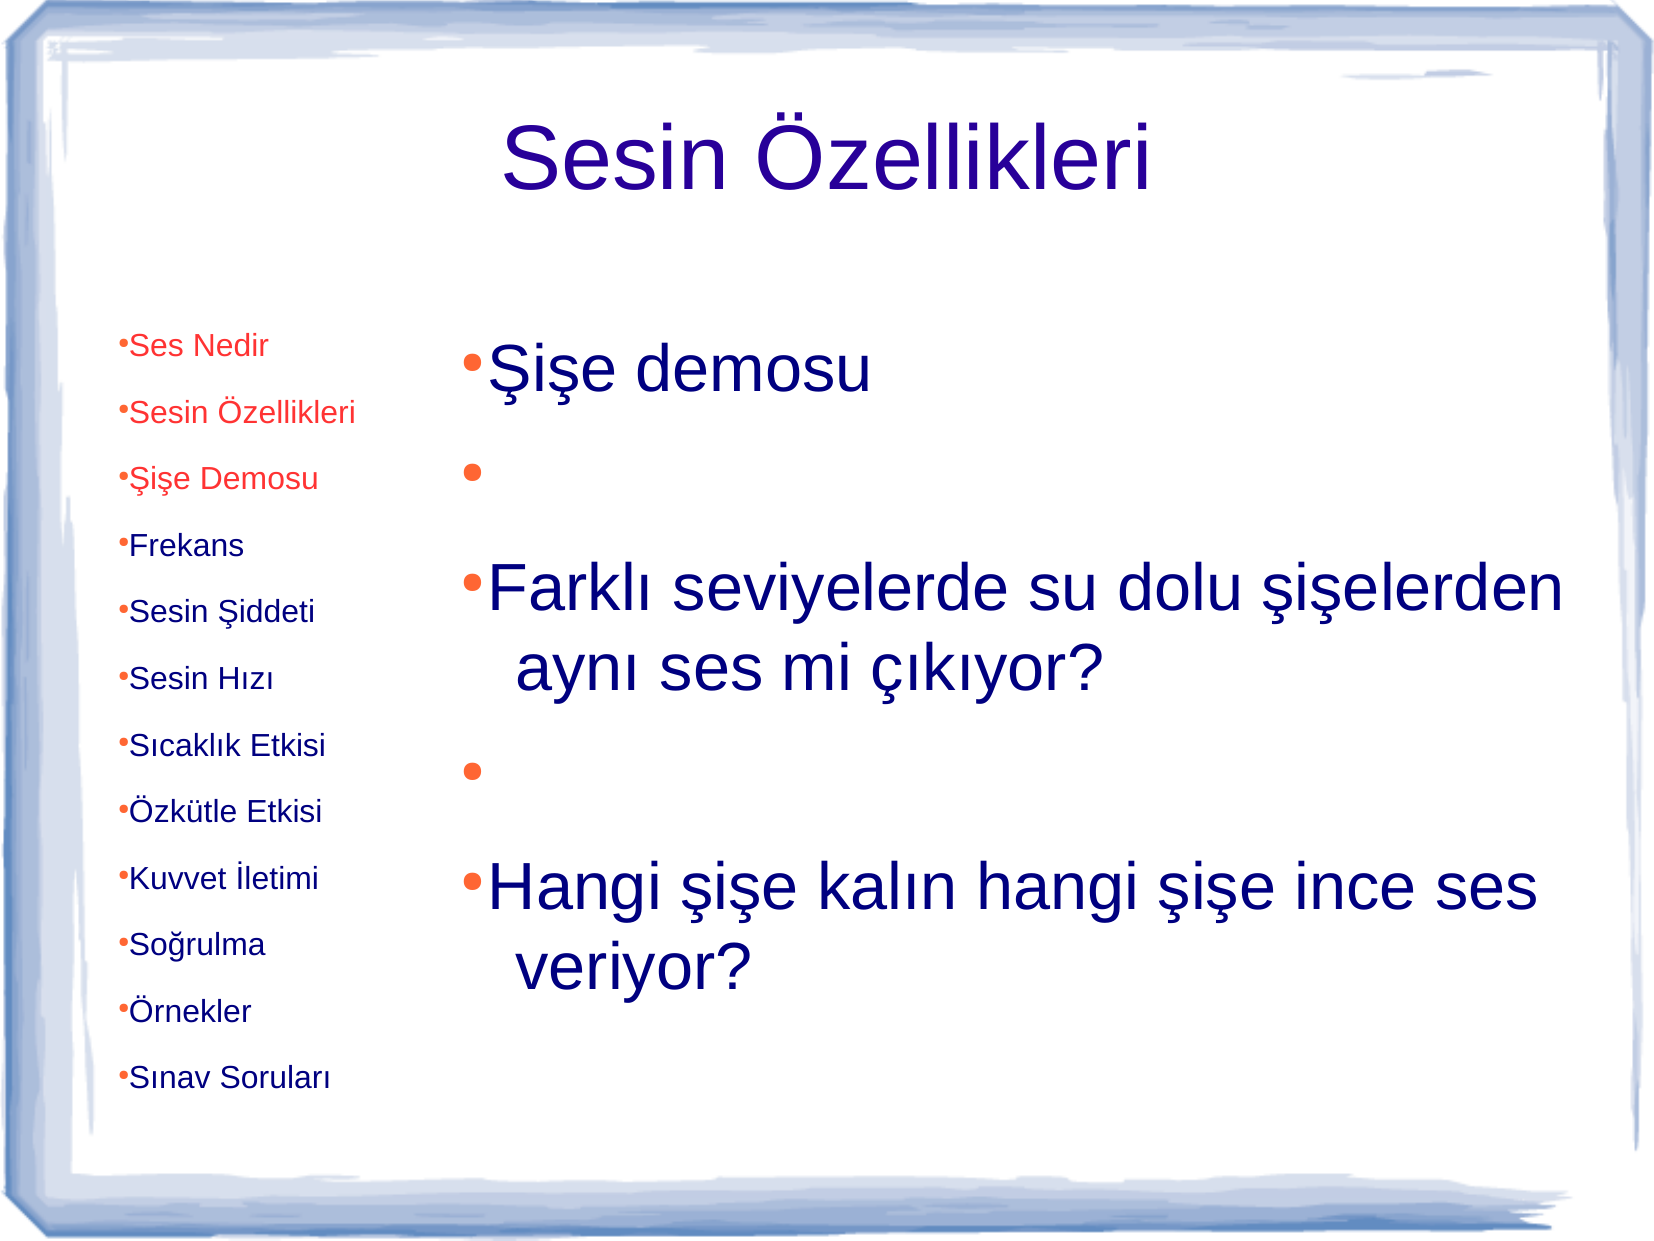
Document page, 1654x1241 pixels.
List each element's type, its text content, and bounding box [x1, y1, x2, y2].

title Sesin Özellikleri [82, 49, 1571, 257]
list Ses Nedir Sesin Özellikleri Şişe Demosu Frekans Sesin Şiddeti Sesin Hızı Sıcaklık Etkisi Özkütle Etkisi Kuvvet İletimi Soğrulma Örnekler Sınav Soruları [118, 324, 438, 1097]
list Şişe demosu Farklı seviyelerde su dolu şişelerden aynı ses mi çıkıyor? Hangi şişe kalın hangi şişe ince ses veriyor? [460, 324, 1572, 1004]
